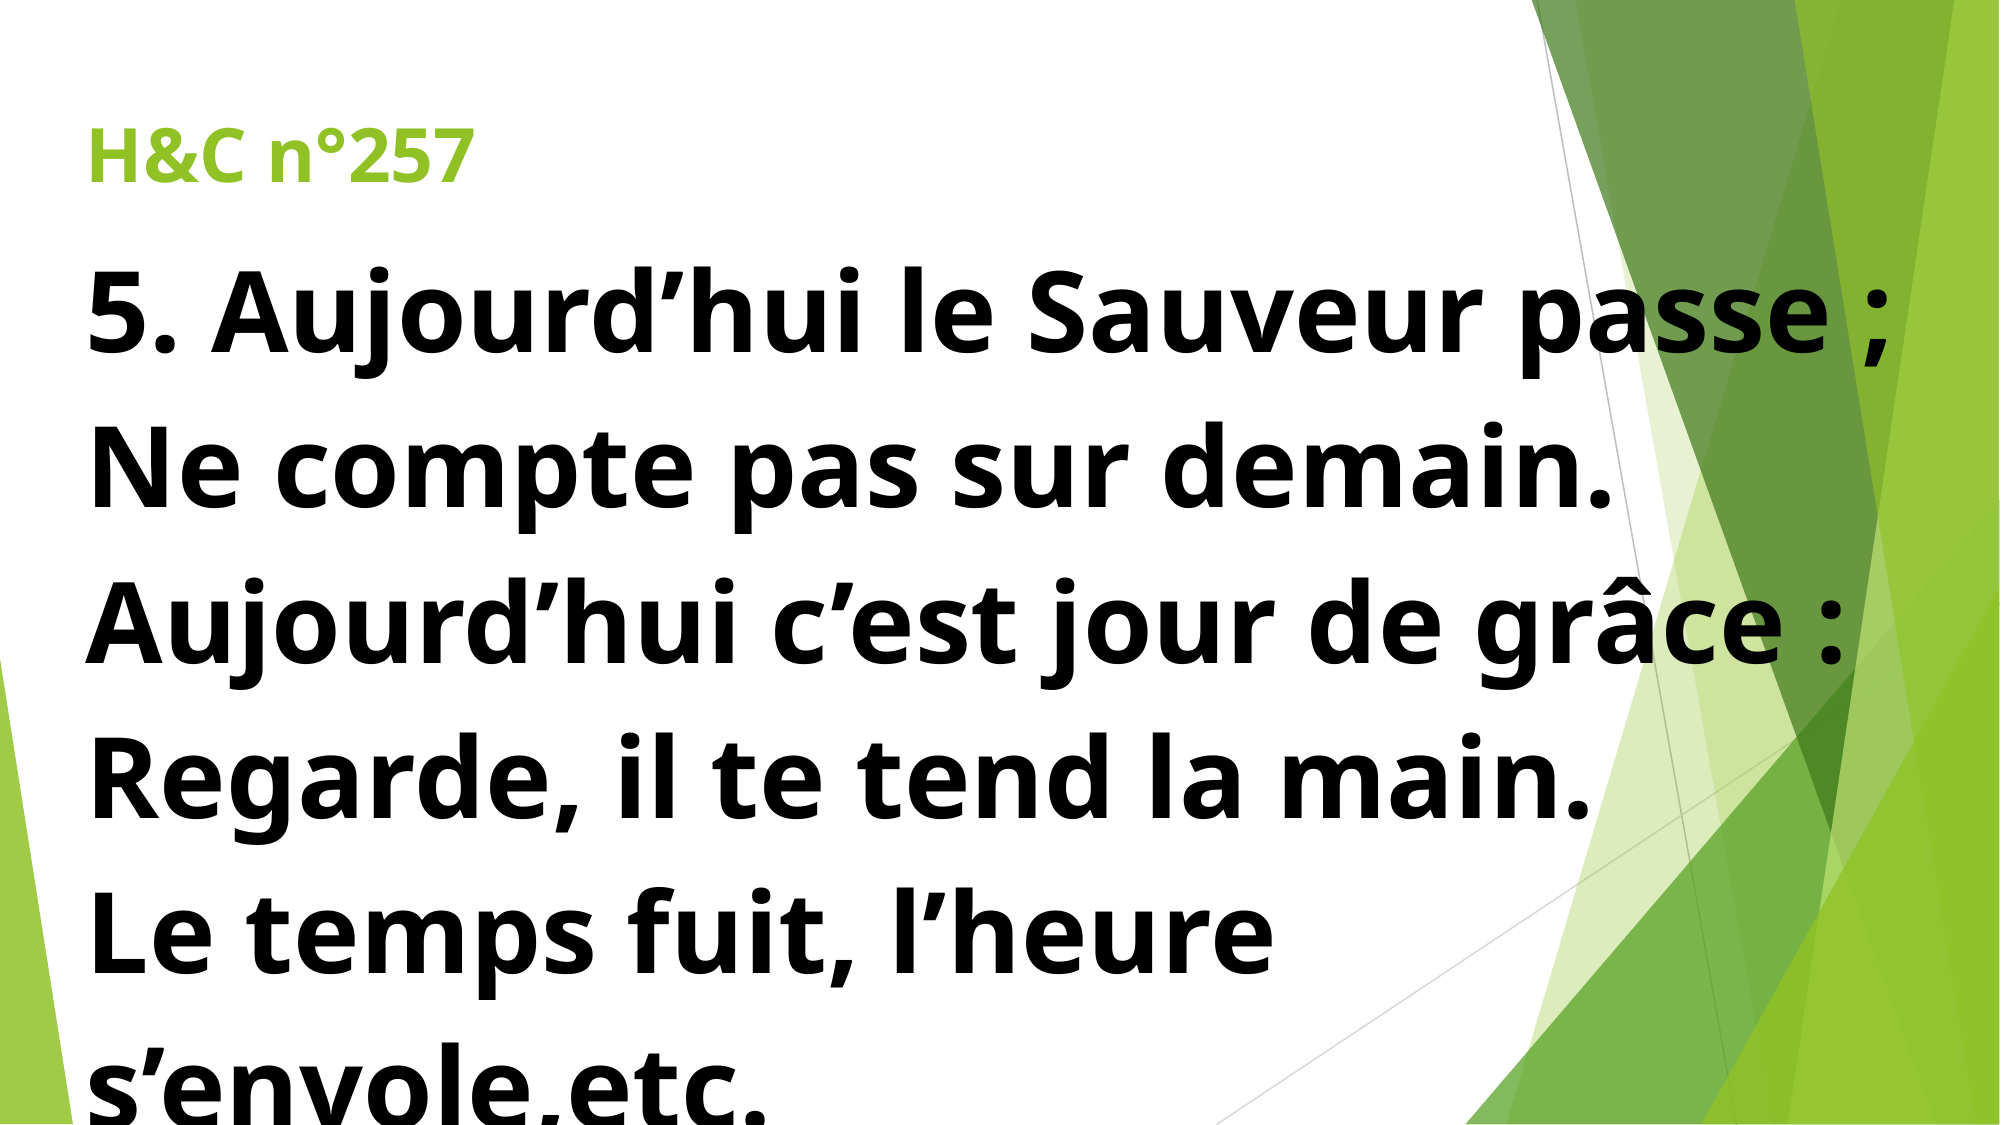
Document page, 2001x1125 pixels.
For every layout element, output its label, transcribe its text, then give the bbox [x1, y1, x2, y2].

text_box H&C n°257 [70, 99, 1522, 212]
text_box 5. Aujourd’hui le Sauveur passe ; Ne compte pas sur demain. Aujourd’hui c’est jour de grâce : Regarde, il te tend la main. Le temps fuit, l’heure s’envole,etc. [70, 212, 2001, 1074]
